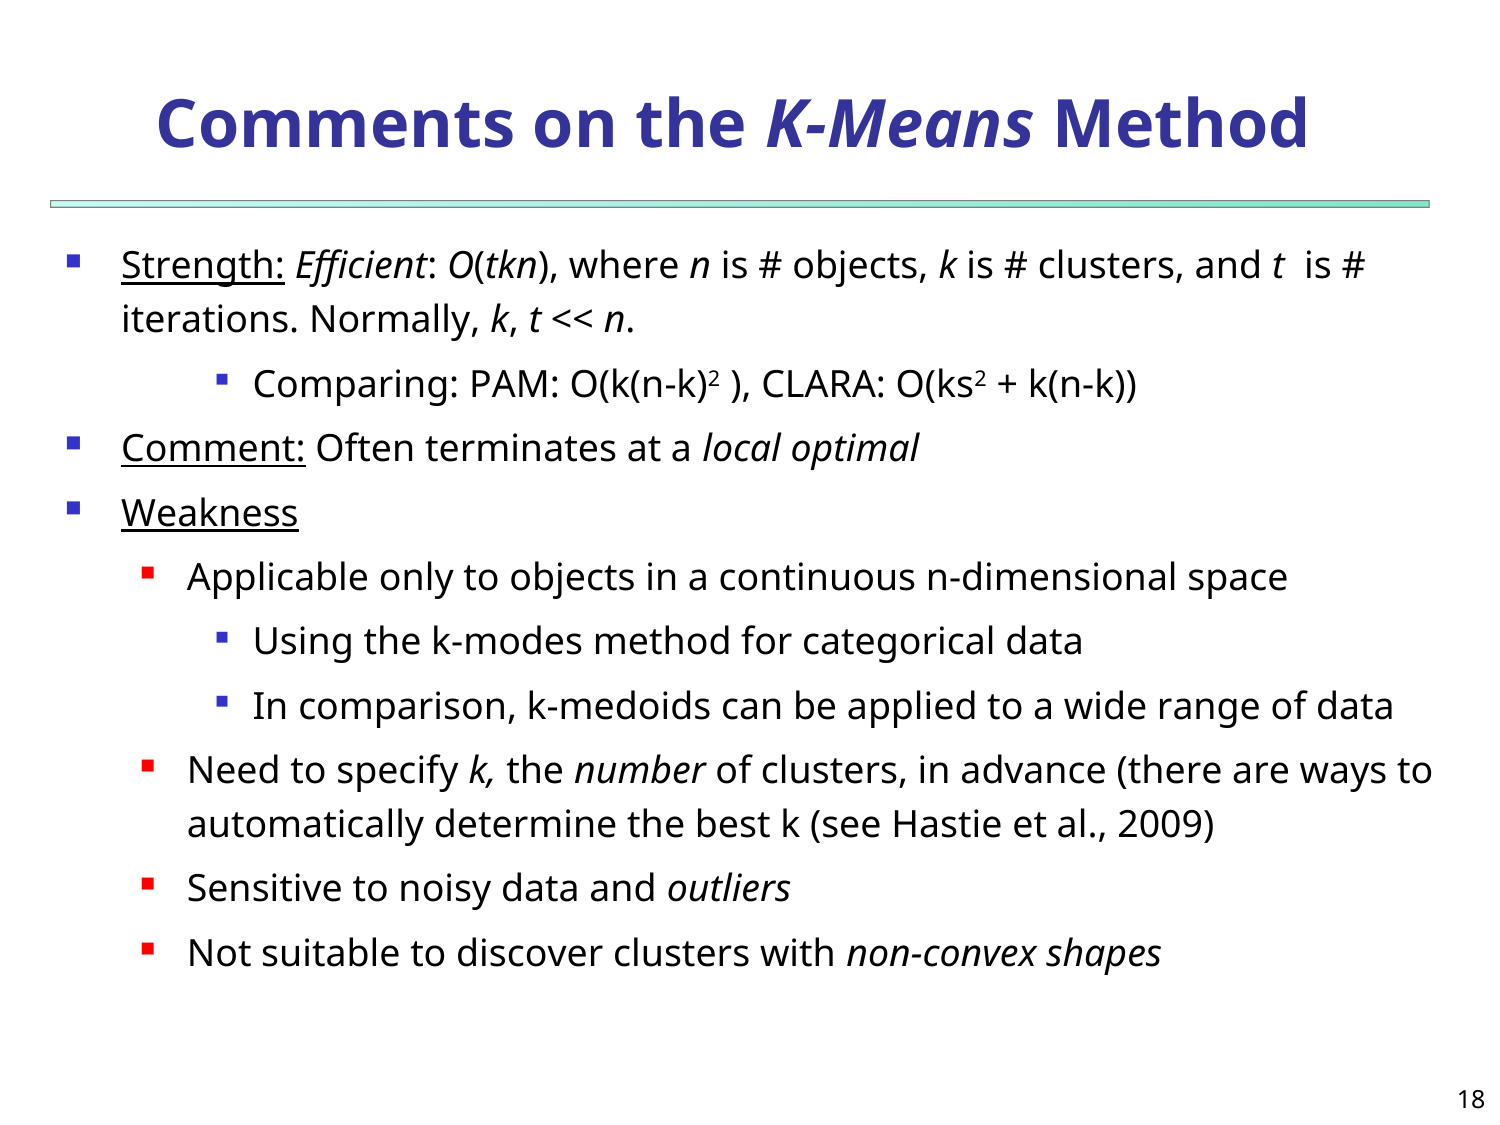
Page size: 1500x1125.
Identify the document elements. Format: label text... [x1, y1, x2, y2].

title Comments on the K-Means Method [123, 0, 1344, 168]
list Strength: Efficient: O(tkn), where n is # objects, k is # clusters, and t is # iterations. Normally, k, t << n. Comparing: PAM: O(k(n-k)2 ), CLARA: O(ks2 + k(n-k)) Comment: Often terminates at a local optimal Weakness Applicable only to objects in a continuous n-dimensional space Using the k-modes method for categorical data In comparison, k-medoids can be applied to a wide range of data Need to specify k, the number of clusters, in advance (there are ways to automatically determine the best k (see Hastie et al., 2009) Sensitive to noisy data and outliers Not suitable to discover clusters with non-convex shapes [50, 224, 1450, 1090]
text_box 18 [1187, 1062, 1500, 1125]
